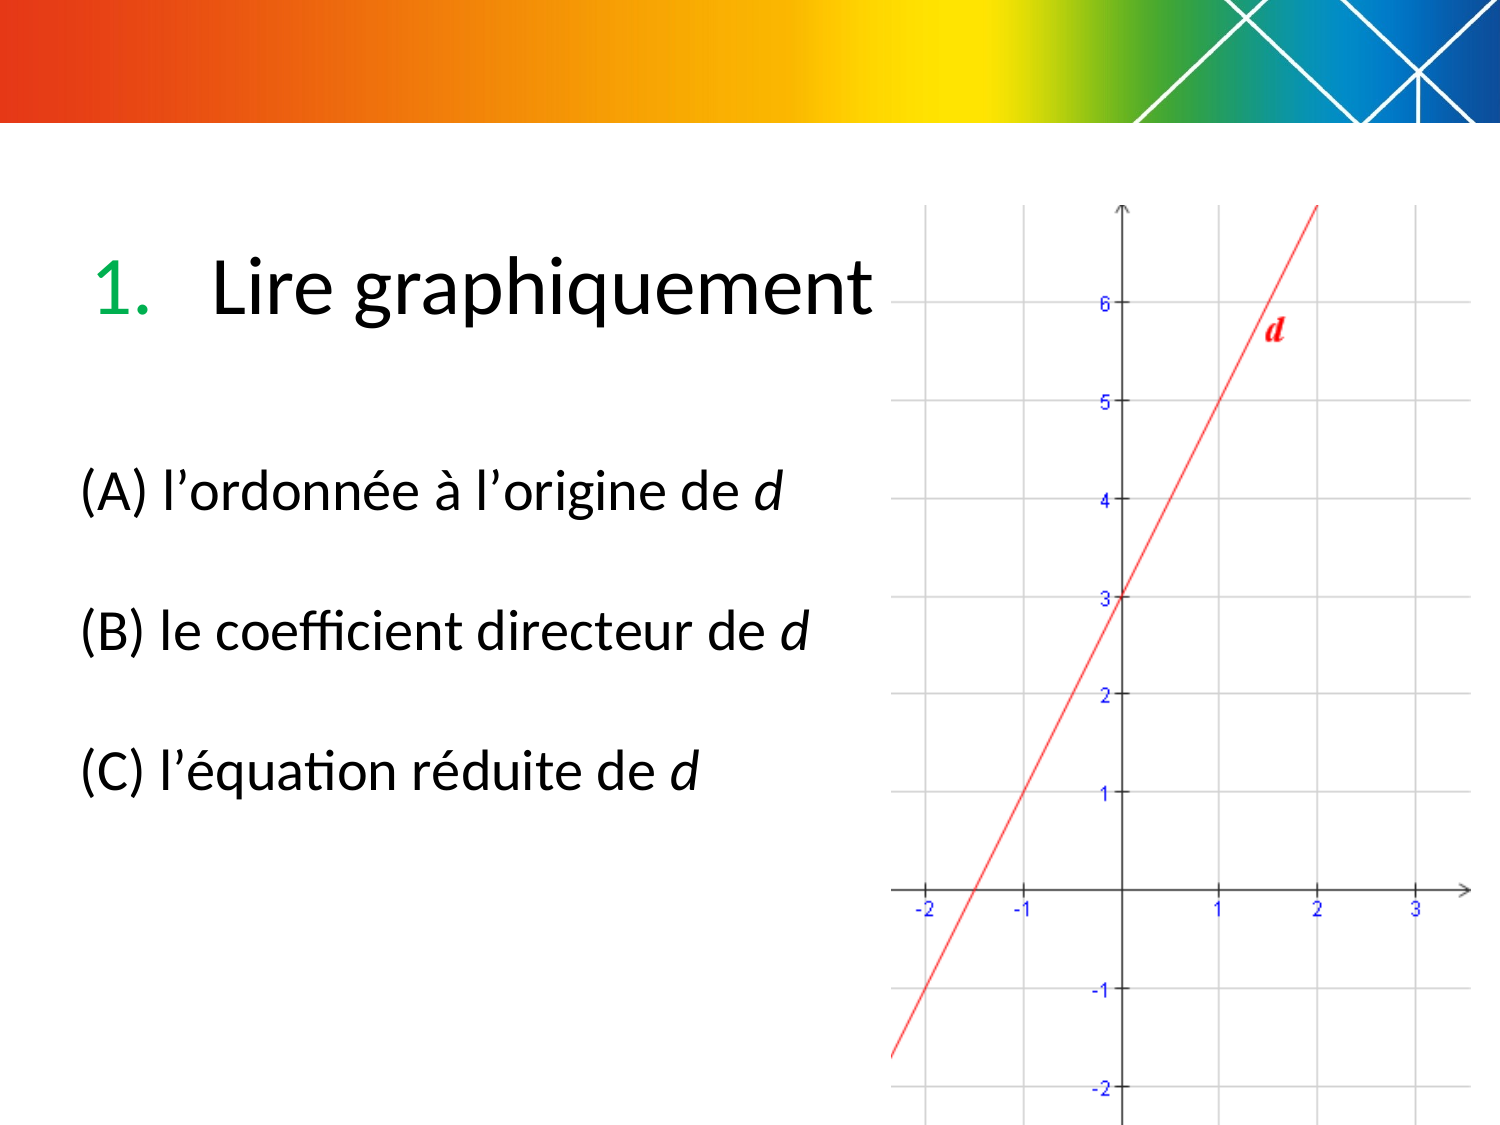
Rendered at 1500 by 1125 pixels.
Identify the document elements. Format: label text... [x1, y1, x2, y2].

title Lire graphiquement [75, 163, 904, 399]
picture [1340, 0, 1500, 123]
picture [891, 205, 1471, 1125]
picture [0, 0, 1359, 123]
text_box l’ordonnée à l’origine de d le coefficient directeur de d l’équation réduite de d [64, 444, 845, 810]
